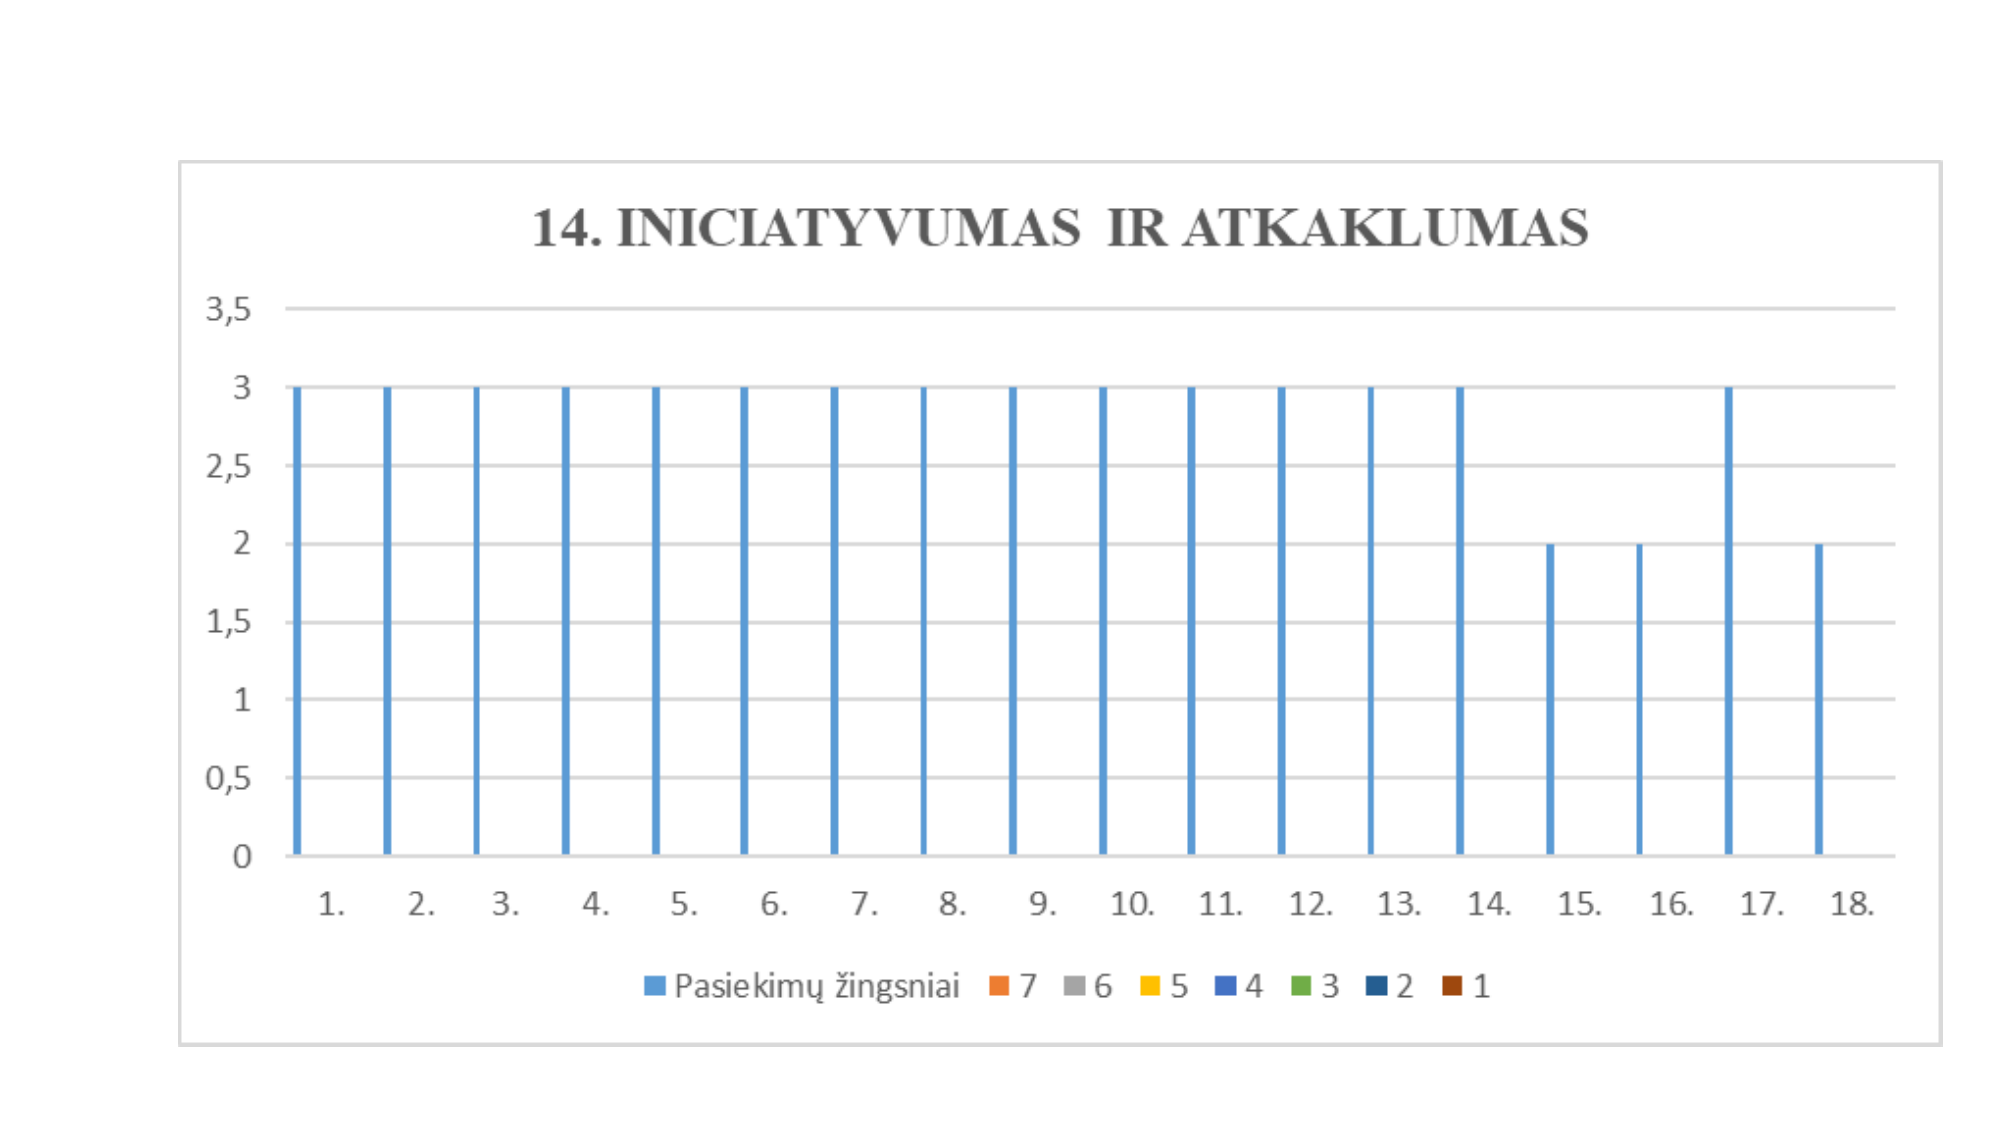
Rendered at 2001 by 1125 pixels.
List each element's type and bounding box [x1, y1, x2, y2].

picture [178, 160, 1943, 1047]
